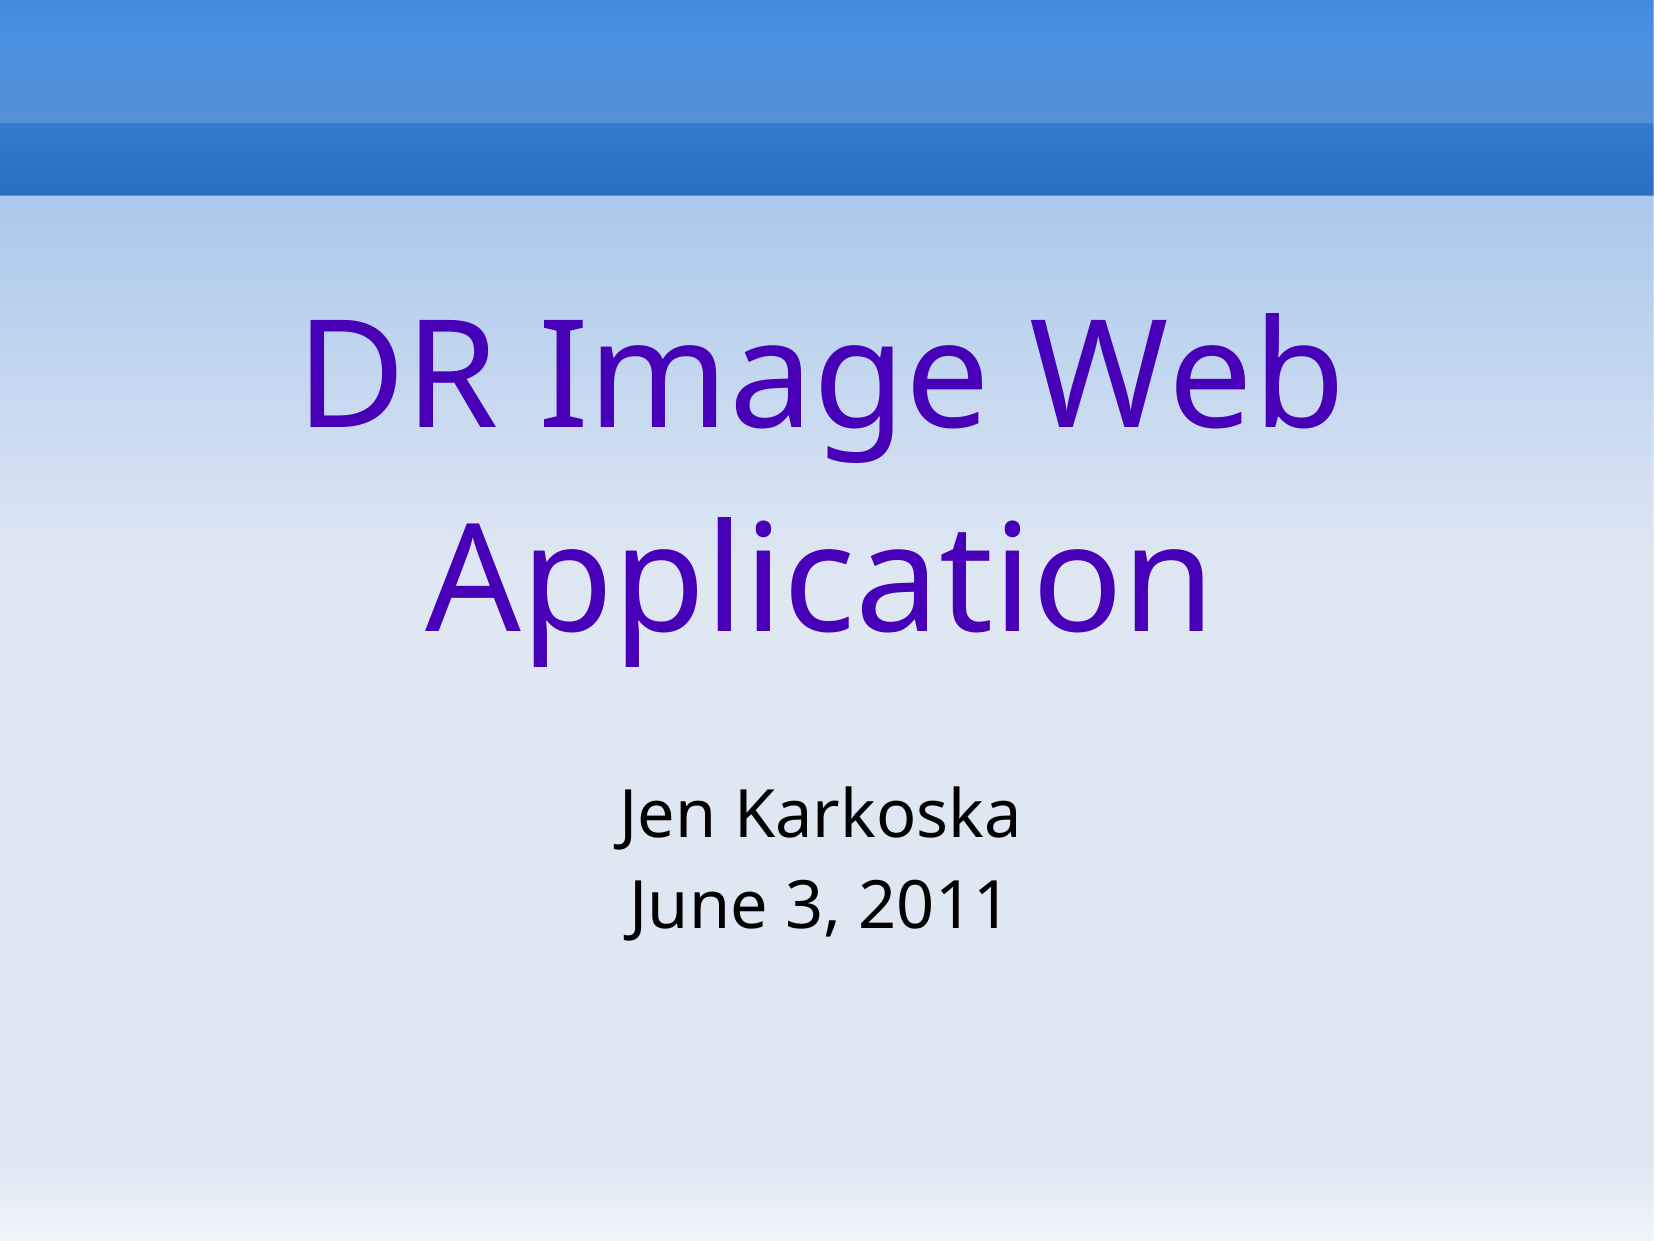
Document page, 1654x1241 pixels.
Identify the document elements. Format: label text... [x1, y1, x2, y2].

subtitle DR Image Web Application Jen Karkoska June 3, 2011 [76, 53, 1565, 1162]
picture [0, 0, 1654, 1241]
